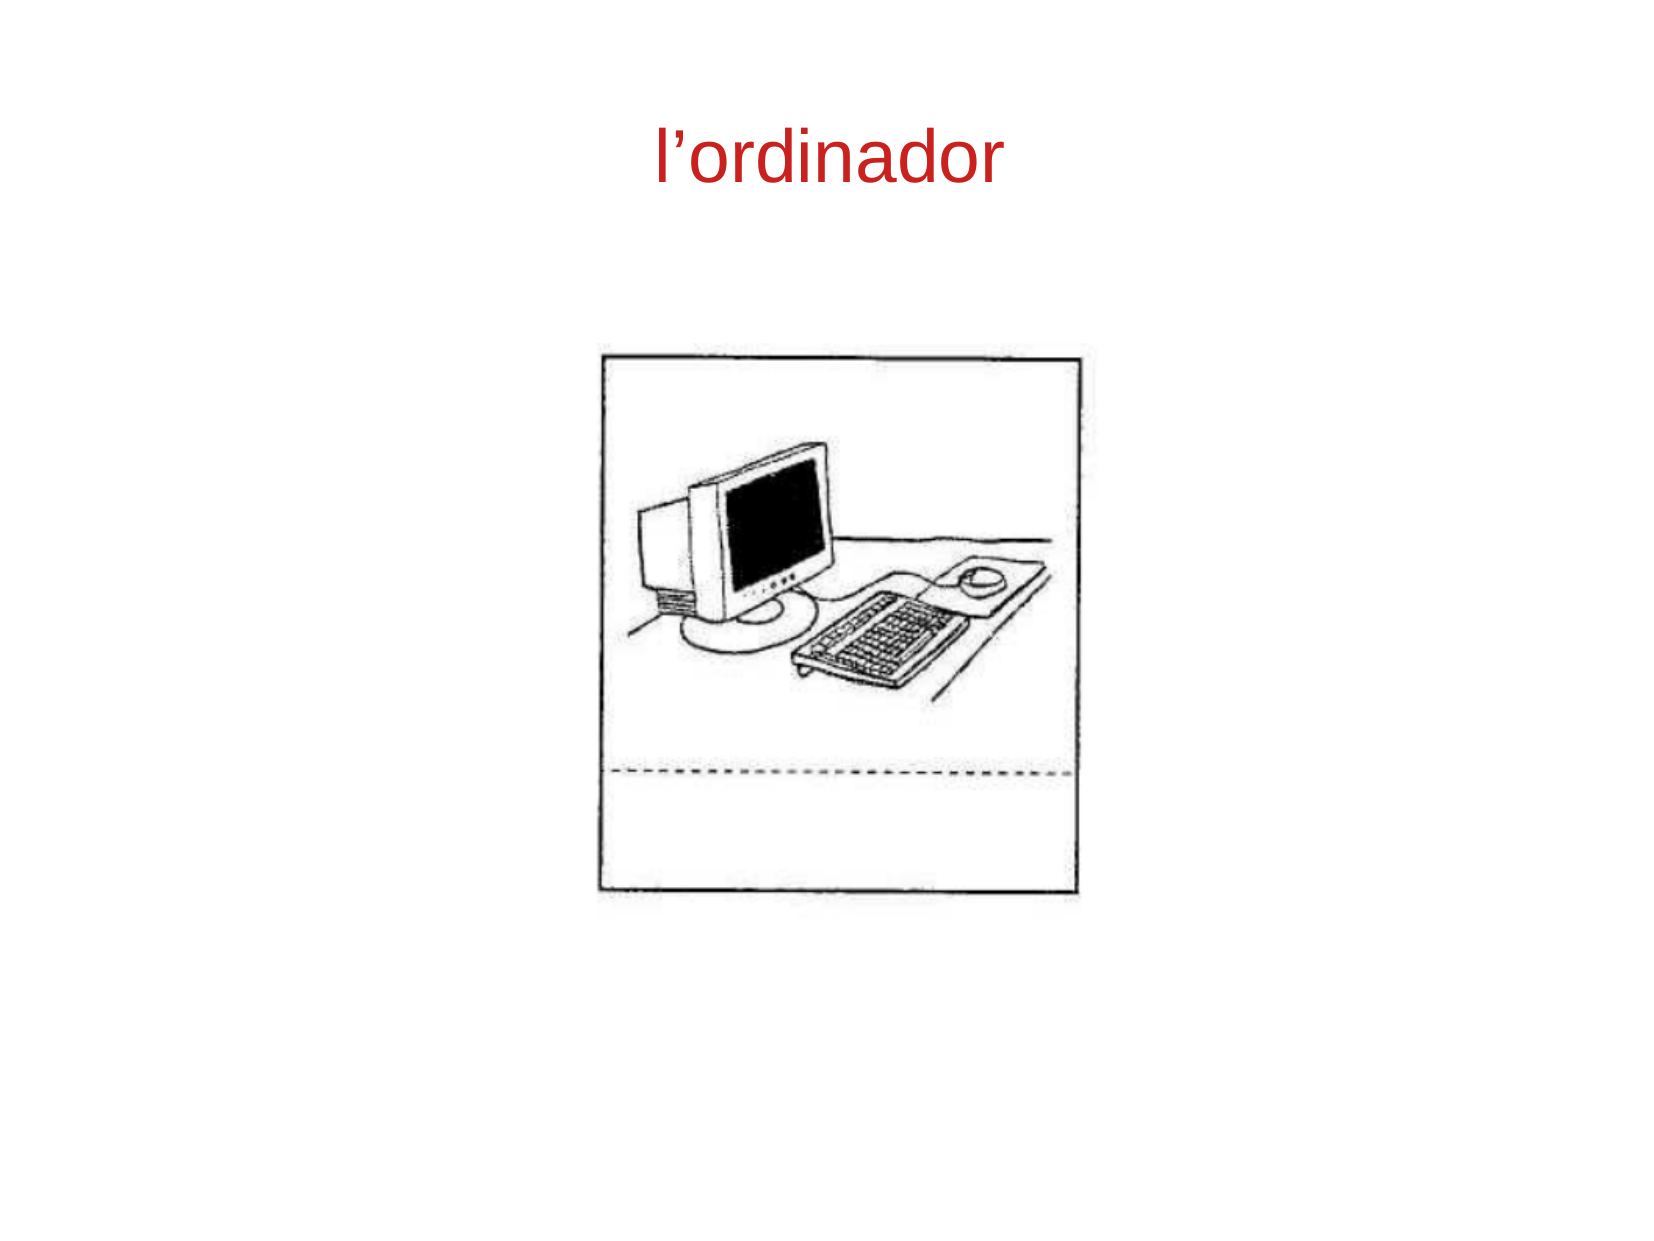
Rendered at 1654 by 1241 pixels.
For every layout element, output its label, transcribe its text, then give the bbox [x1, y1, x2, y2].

picture [569, 328, 1106, 922]
text_box l’ordinador [289, 49, 1371, 257]
